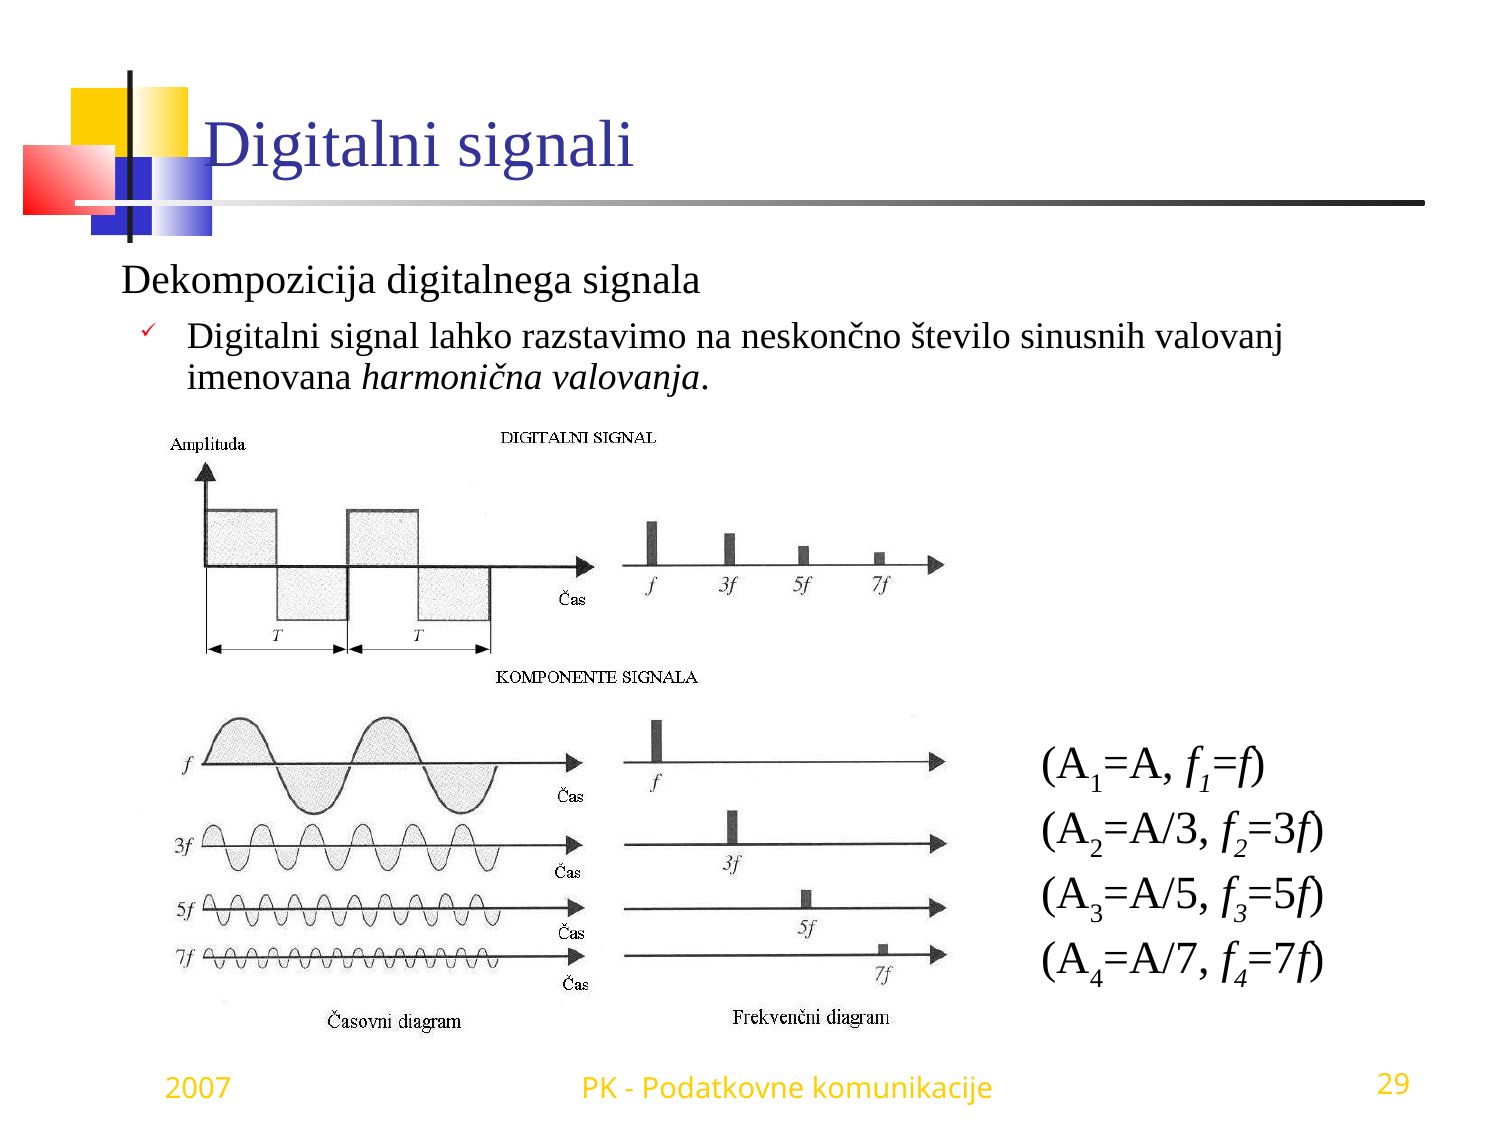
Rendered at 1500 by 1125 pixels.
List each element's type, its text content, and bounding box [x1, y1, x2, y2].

title Digitalni signali [188, 92, 1468, 188]
text_box PK - Podatkovne komunikacije [549, 1037, 1026, 1113]
list Dekompozicija digitalnega signala Digitalni signal lahko razstavimo na neskončno število sinusnih valovanj imenovana harmonična valovanja. [50, 249, 1469, 413]
picture [137, 424, 972, 1043]
text_box 2007 [150, 1043, 463, 1113]
text_box <number> [1112, 1037, 1426, 1113]
text_box (A1=A, f1=f) (A2=A/3, f2=3f) (A3=A/5, f3=5f) (A4=A/7, f4=7f) [975, 725, 1413, 1000]
